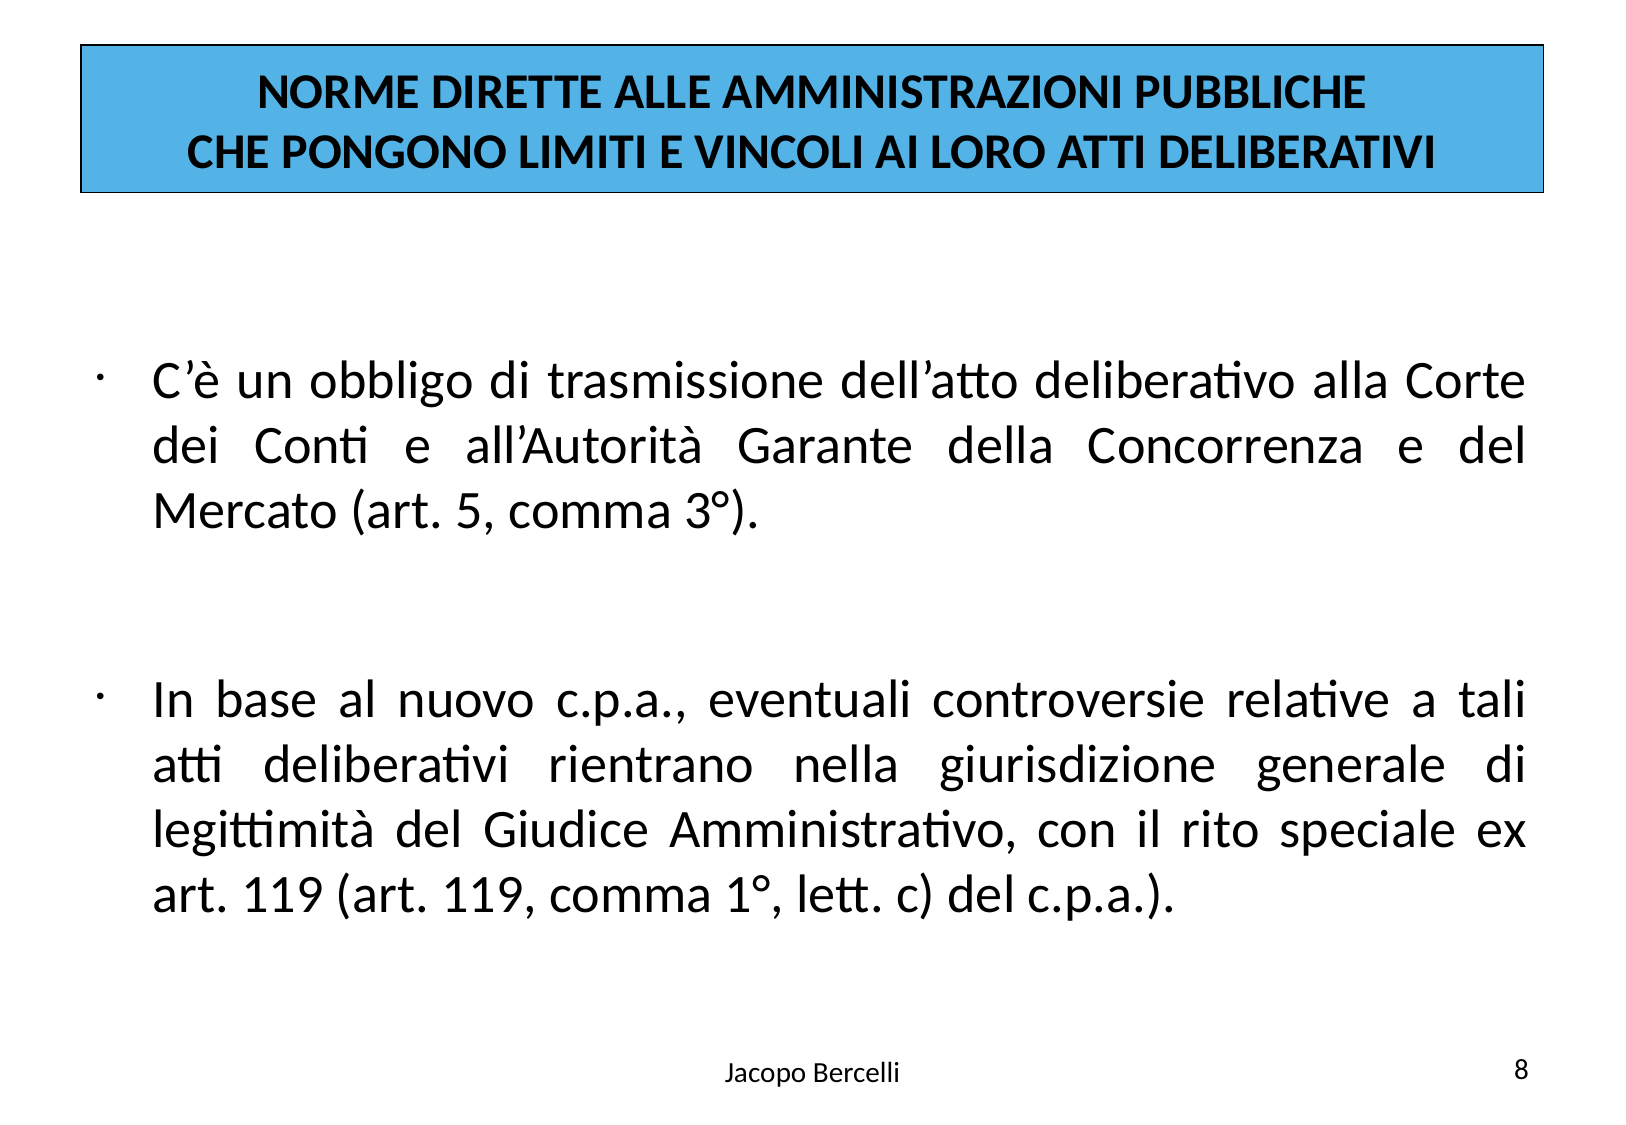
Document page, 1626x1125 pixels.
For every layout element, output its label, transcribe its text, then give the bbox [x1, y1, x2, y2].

list C’è un obbligo di trasmissione dell’atto deliberativo alla Corte dei Conti e all’Autorità Garante della Concorrenza e del Mercato (art. 5, comma 3°). In base al nuovo c.p.a., eventuali controversie relative a tali atti deliberativi rientrano nella giurisdizione generale di legittimità del Giudice Amministrativo, con il rito speciale ex art. 119 (art. 119, comma 1°, lett. c) del c.p.a.). [81, 262, 1544, 1005]
slide_number <numero> [1164, 1042, 1544, 1103]
title NORME DIRETTE ALLE AMMINISTRAZIONI PUBBLICHE CHE PONGONO LIMITI E VINCOLI AI LORO ATTI DELIBERATIVI [81, 45, 1544, 193]
text_box Jacopo Bercelli [633, 1046, 992, 1097]
